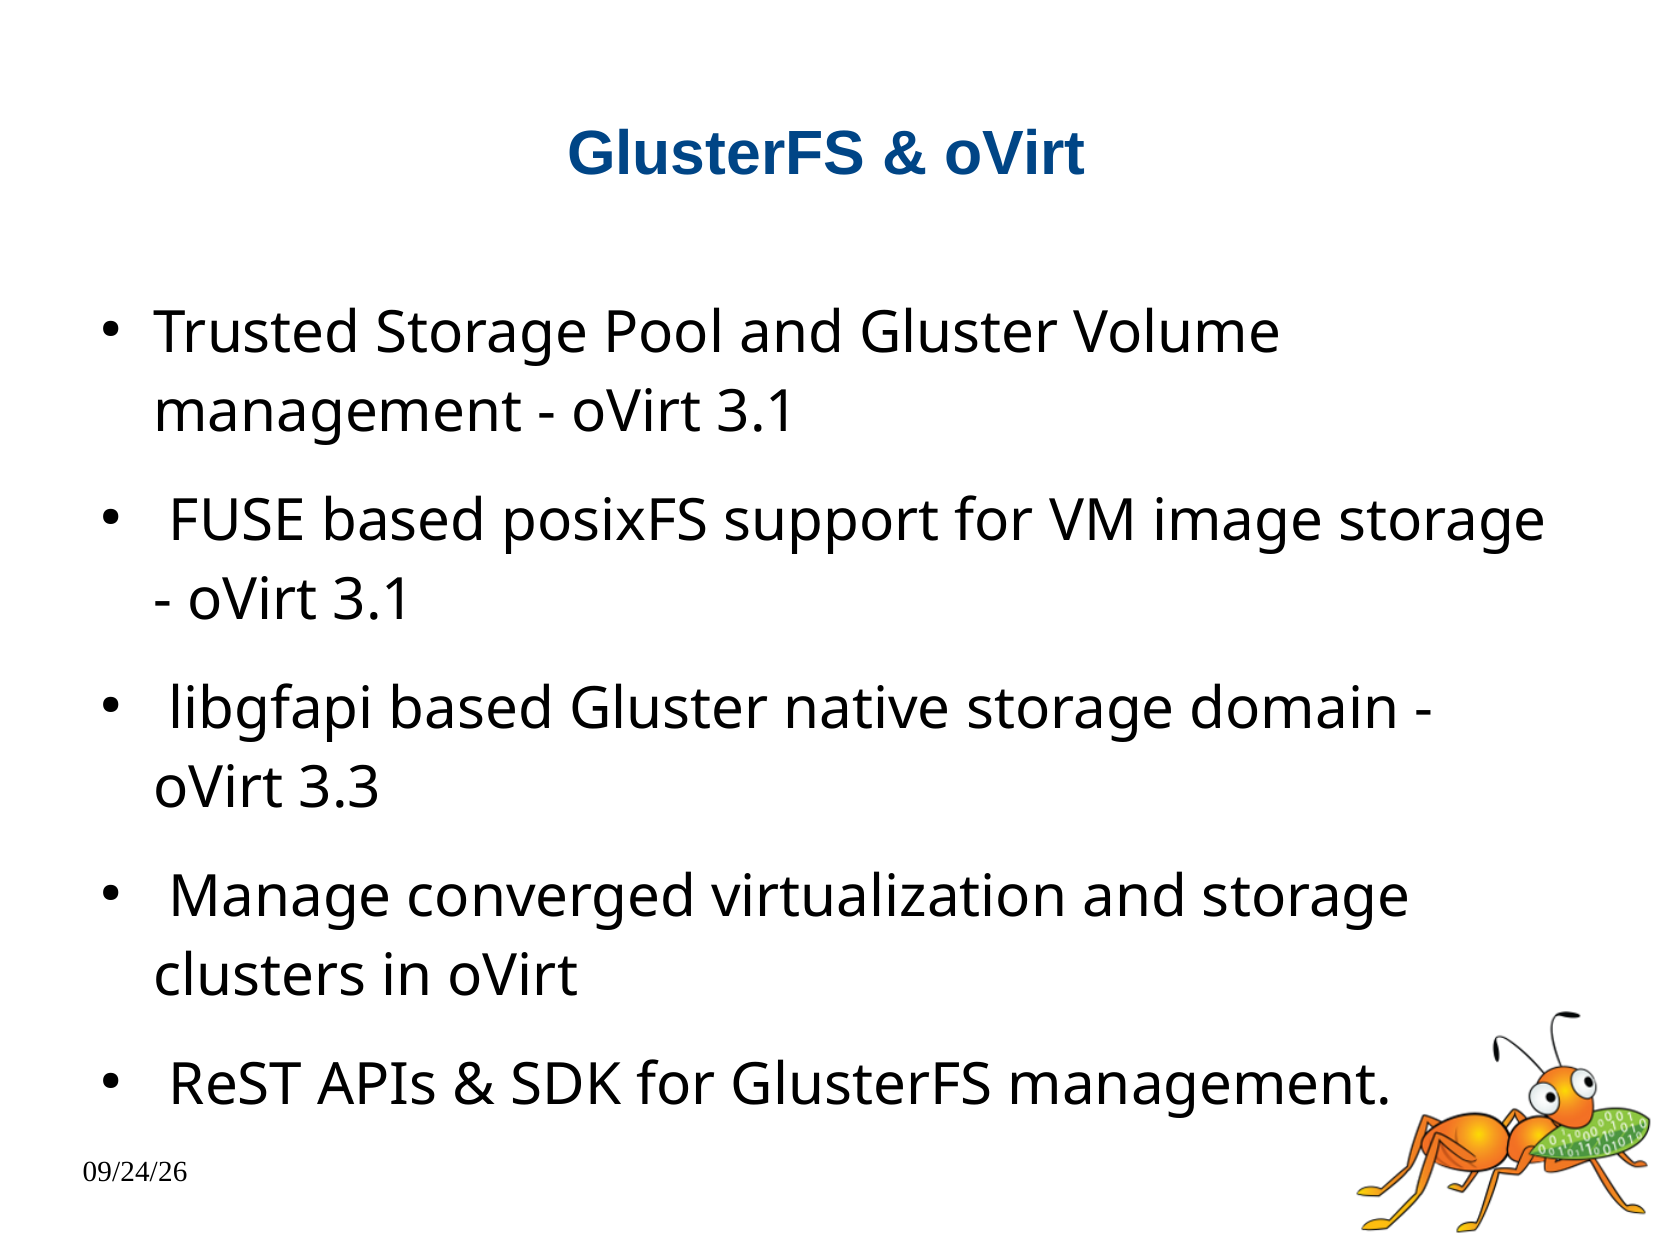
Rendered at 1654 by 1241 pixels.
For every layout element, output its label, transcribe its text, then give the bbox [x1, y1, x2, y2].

list Trusted Storage Pool and Gluster Volume management - oVirt 3.1 FUSE based posixFS support for VM image storage - oVirt 3.1 libgfapi based Gluster native storage domain - oVirt 3.3 Manage converged virtualization and storage clusters in oVirt ReST APIs & SDK for GlusterFS management. [82, 290, 1571, 1010]
title GlusterFS & oVirt [82, 49, 1571, 257]
picture [1353, 1009, 1654, 1235]
